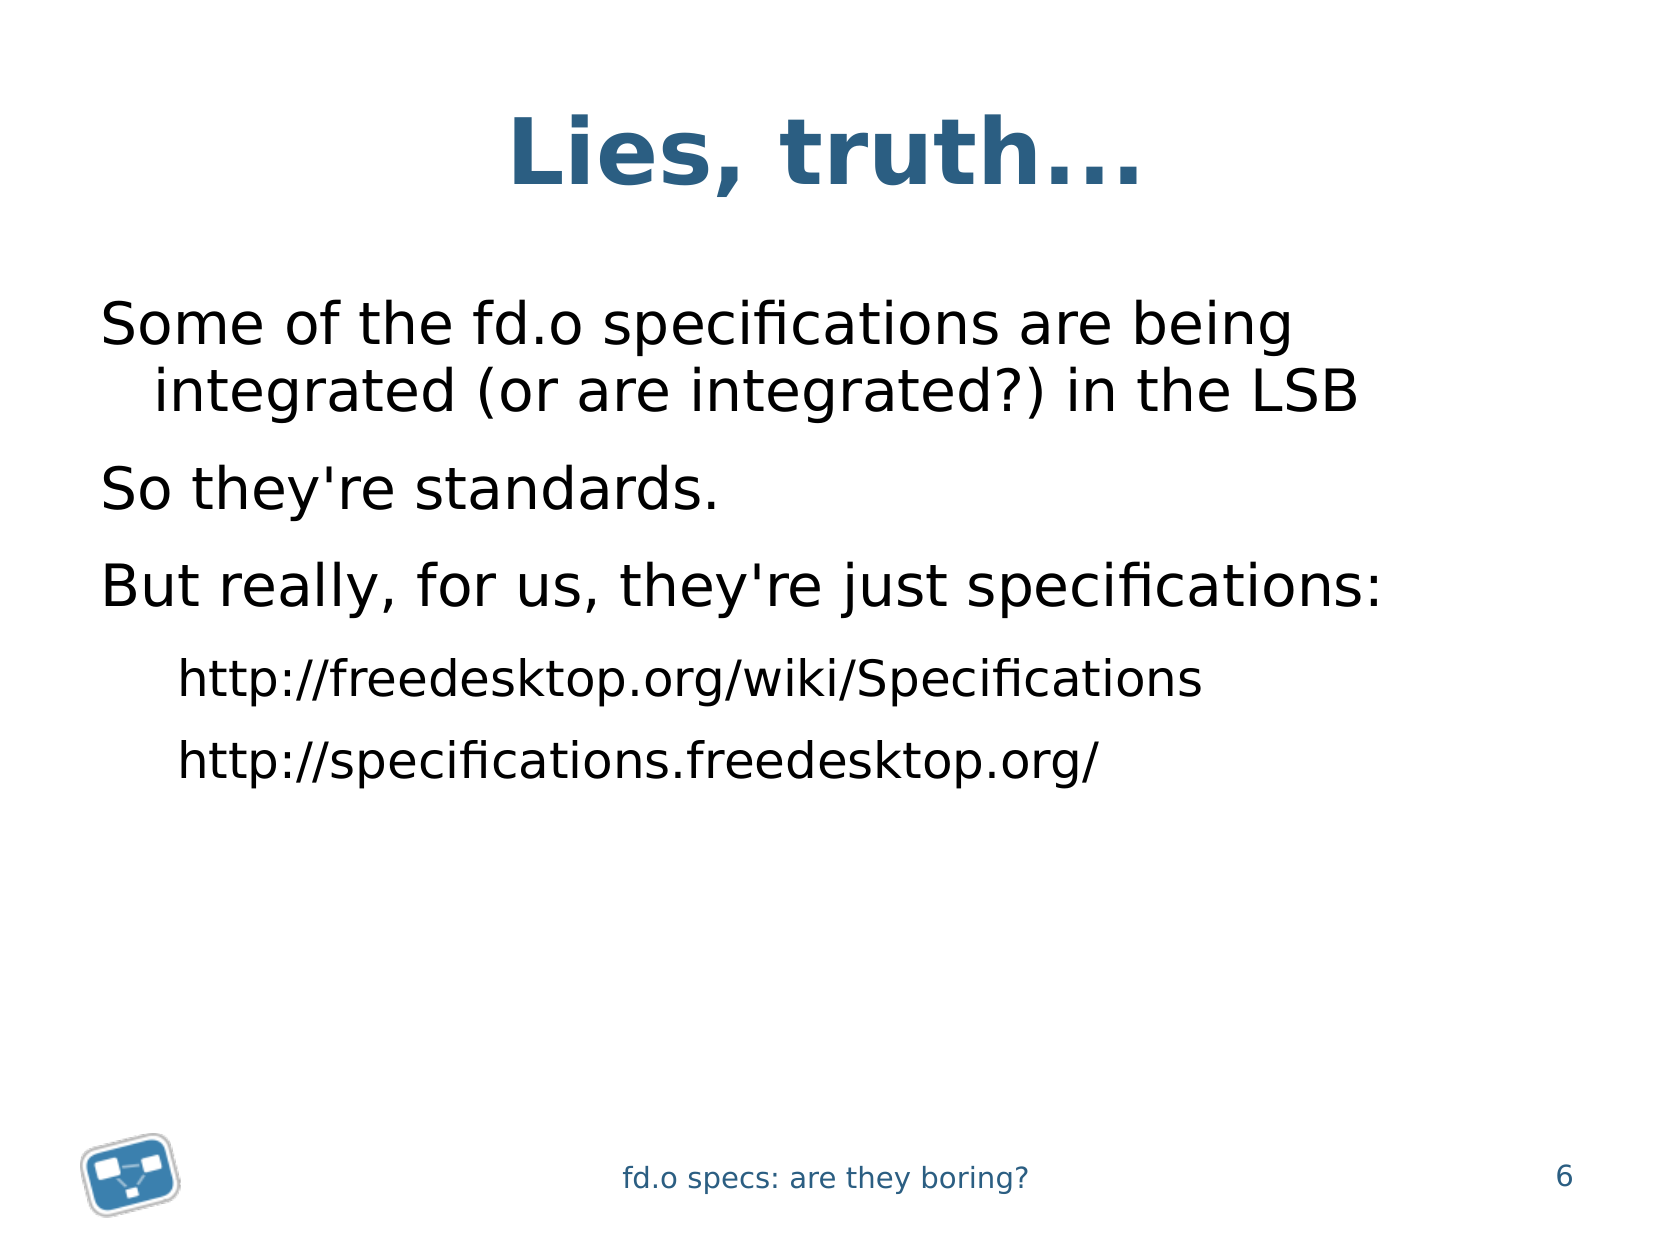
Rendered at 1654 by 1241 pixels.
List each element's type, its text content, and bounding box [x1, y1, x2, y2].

picture [80, 1133, 182, 1218]
title Lies, truth... [82, 56, 1571, 250]
list Some of the fd.o specifications are being integrated (or are integrated?) in the LSB So they're standards. But really, for us, they're just specifications: http://freedesktop.org/wiki/Specifications http://specifications.freedesktop.org/ [82, 290, 1571, 1094]
